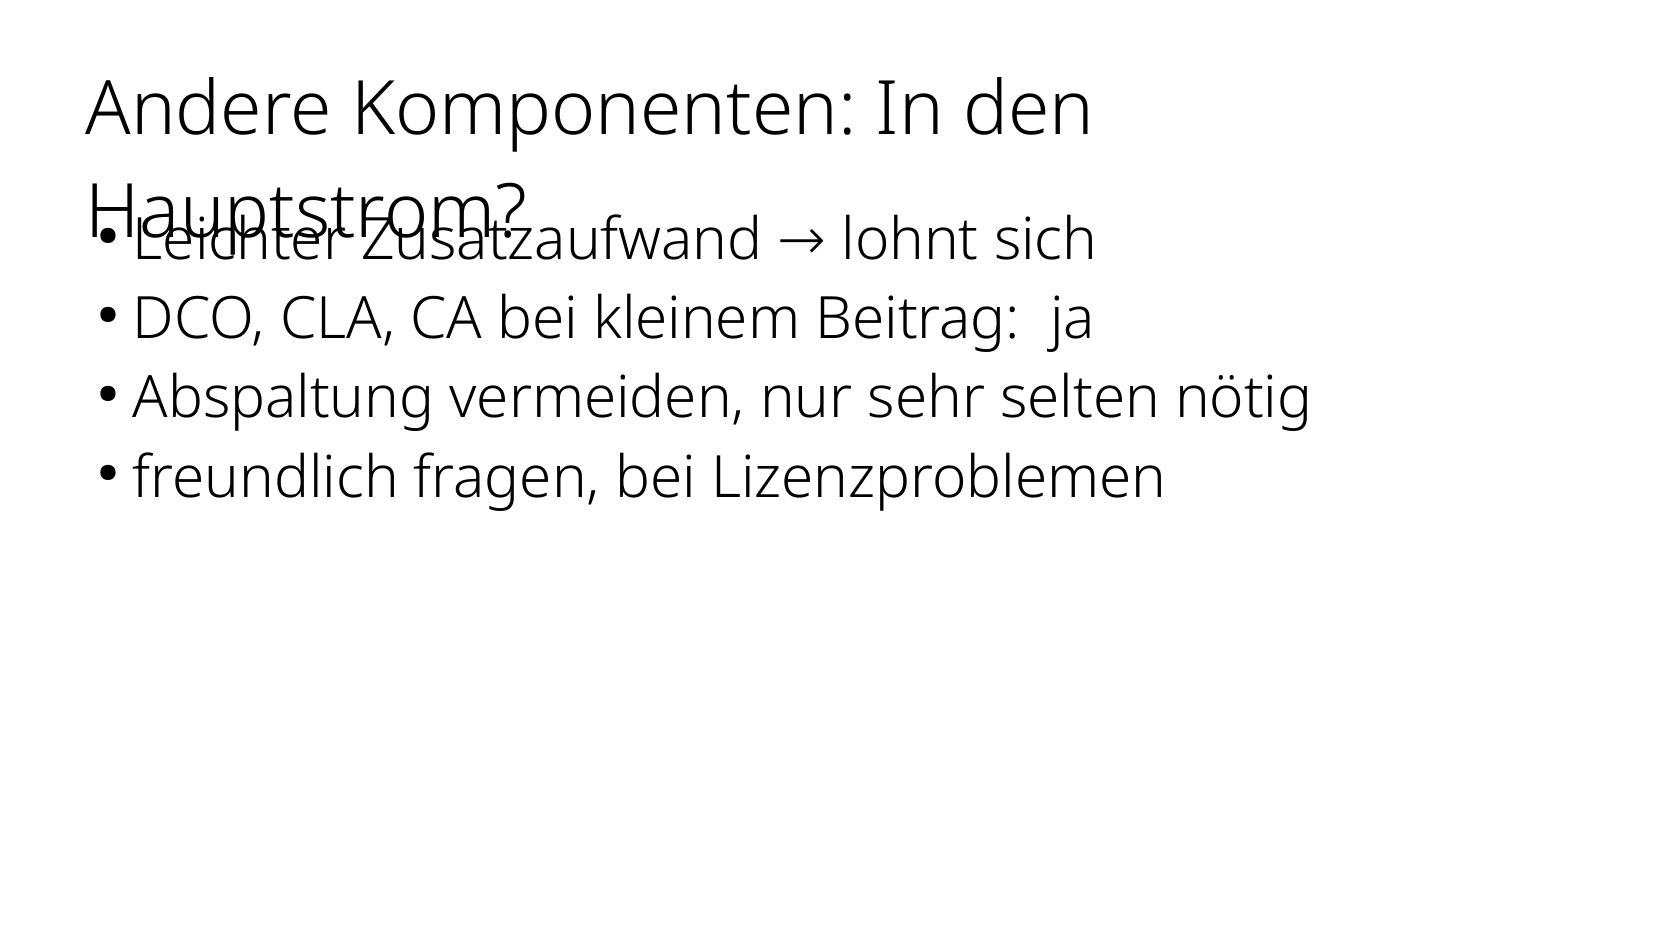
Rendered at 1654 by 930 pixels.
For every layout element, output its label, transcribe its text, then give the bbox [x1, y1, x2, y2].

text_box Andere Komponenten: In den Hauptstrom? [71, 47, 1536, 161]
text_box Leichter Zusatzaufwand → lohnt sich DCO, CLA, CA bei kleinem Beitrag: ja Abspaltung vermeiden, nur sehr selten nötig freundlich fragen, bei Lizenzproblemen [82, 189, 1548, 863]
